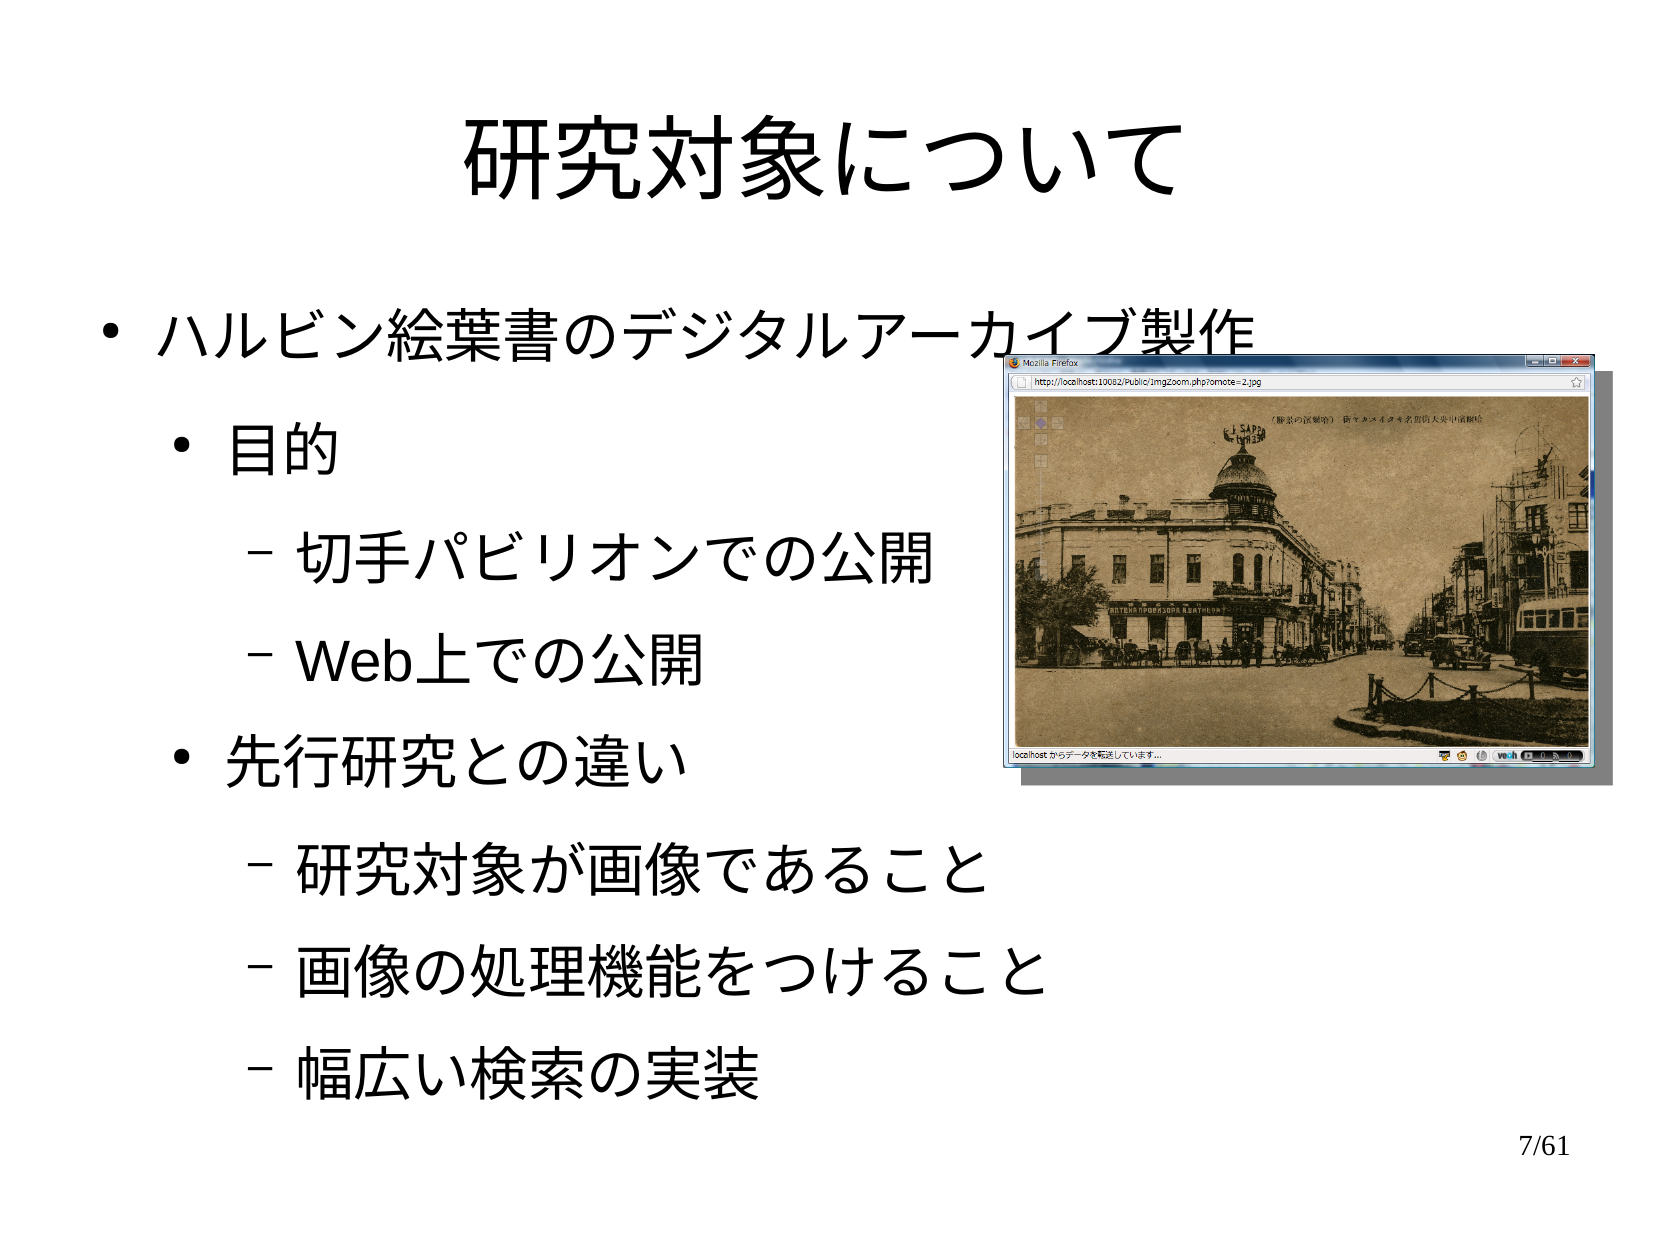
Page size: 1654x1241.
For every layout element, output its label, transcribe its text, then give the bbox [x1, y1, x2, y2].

title 研究対象について [82, 56, 1571, 250]
picture [1003, 354, 1595, 768]
list ハルビン絵葉書のデジタルアーカイブ製作 目的 切手パビリオンでの公開 Web上での公開 先行研究との違い 研究対象が画像であること 画像の処理機能をつけること 幅広い検索の実装 [82, 290, 1571, 1094]
